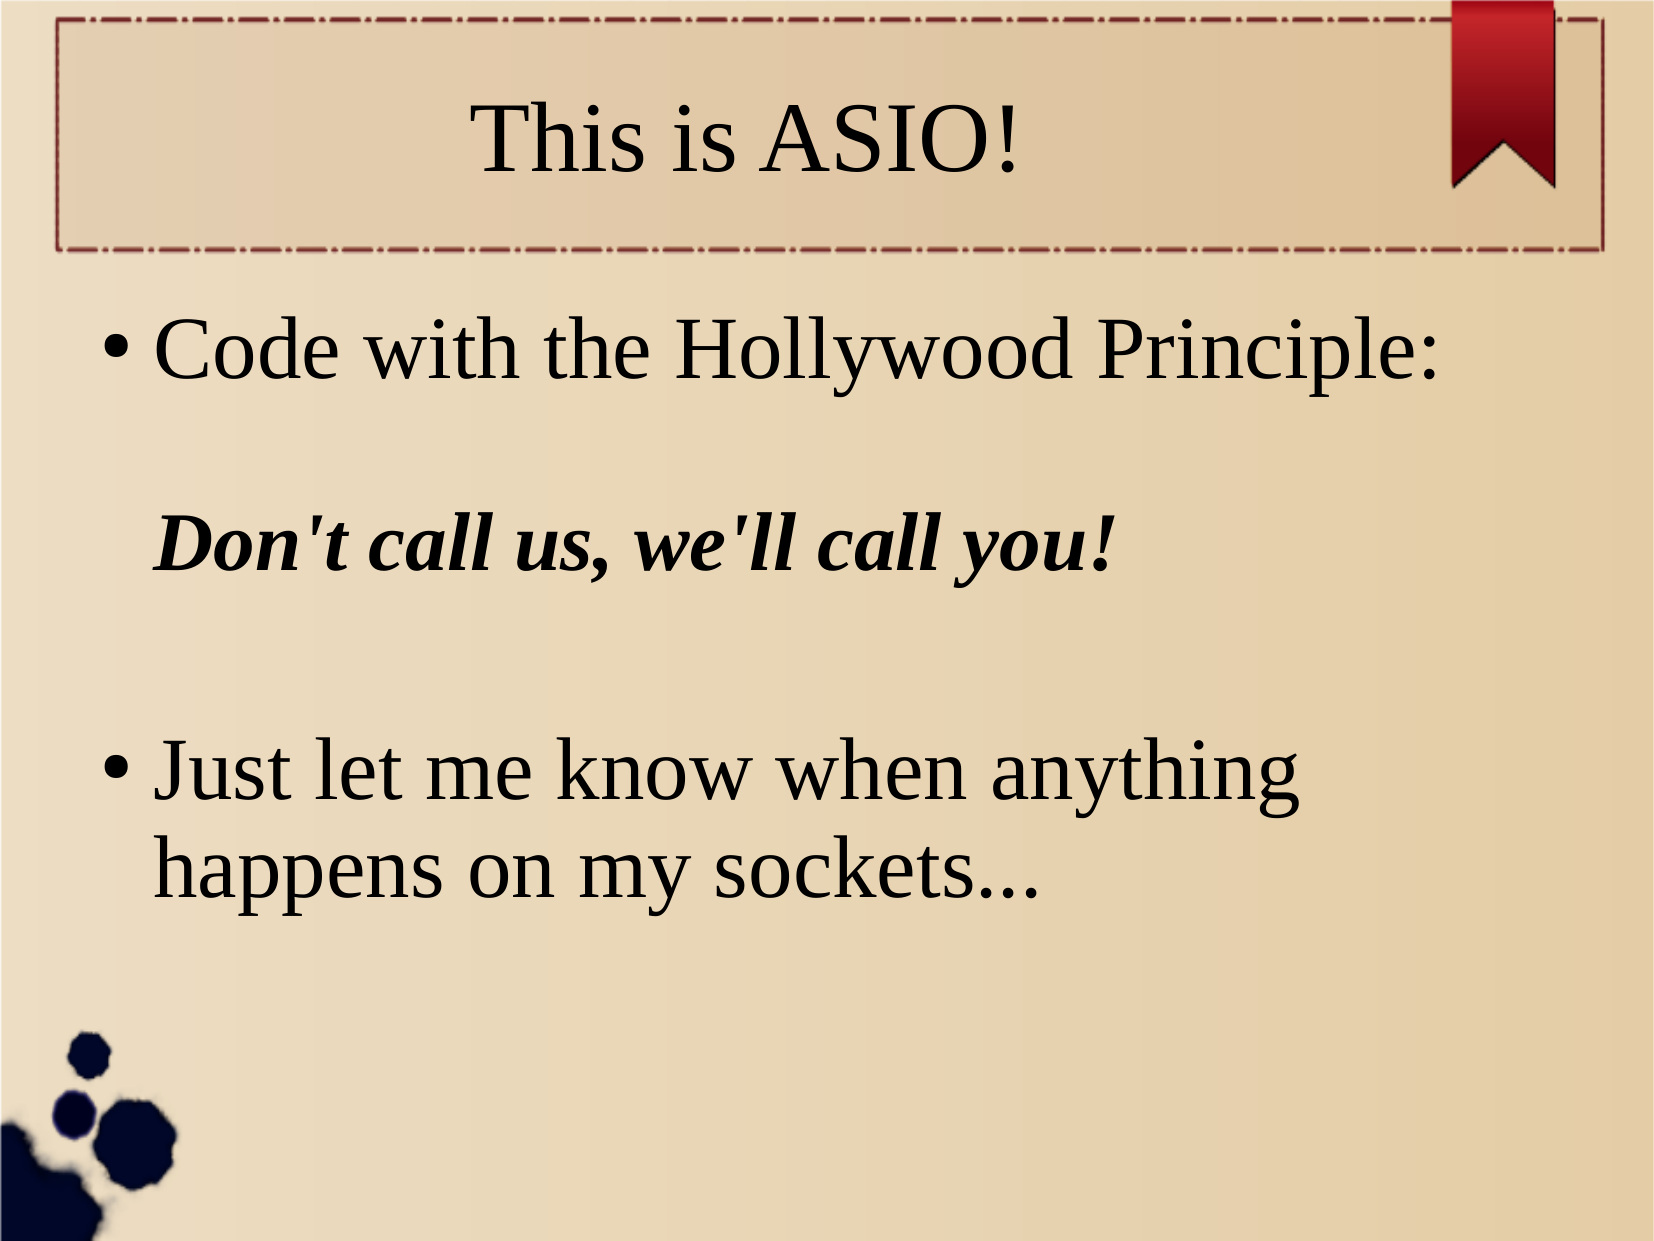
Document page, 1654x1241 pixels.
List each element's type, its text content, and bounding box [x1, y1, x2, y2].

picture [0, 0, 1654, 1241]
title This is ASIO! [82, 47, 1412, 229]
list Code with the Hollywood Principle: Don't call us, we'll call you! Just let me know when anything happens on my sockets... [82, 299, 1571, 1019]
